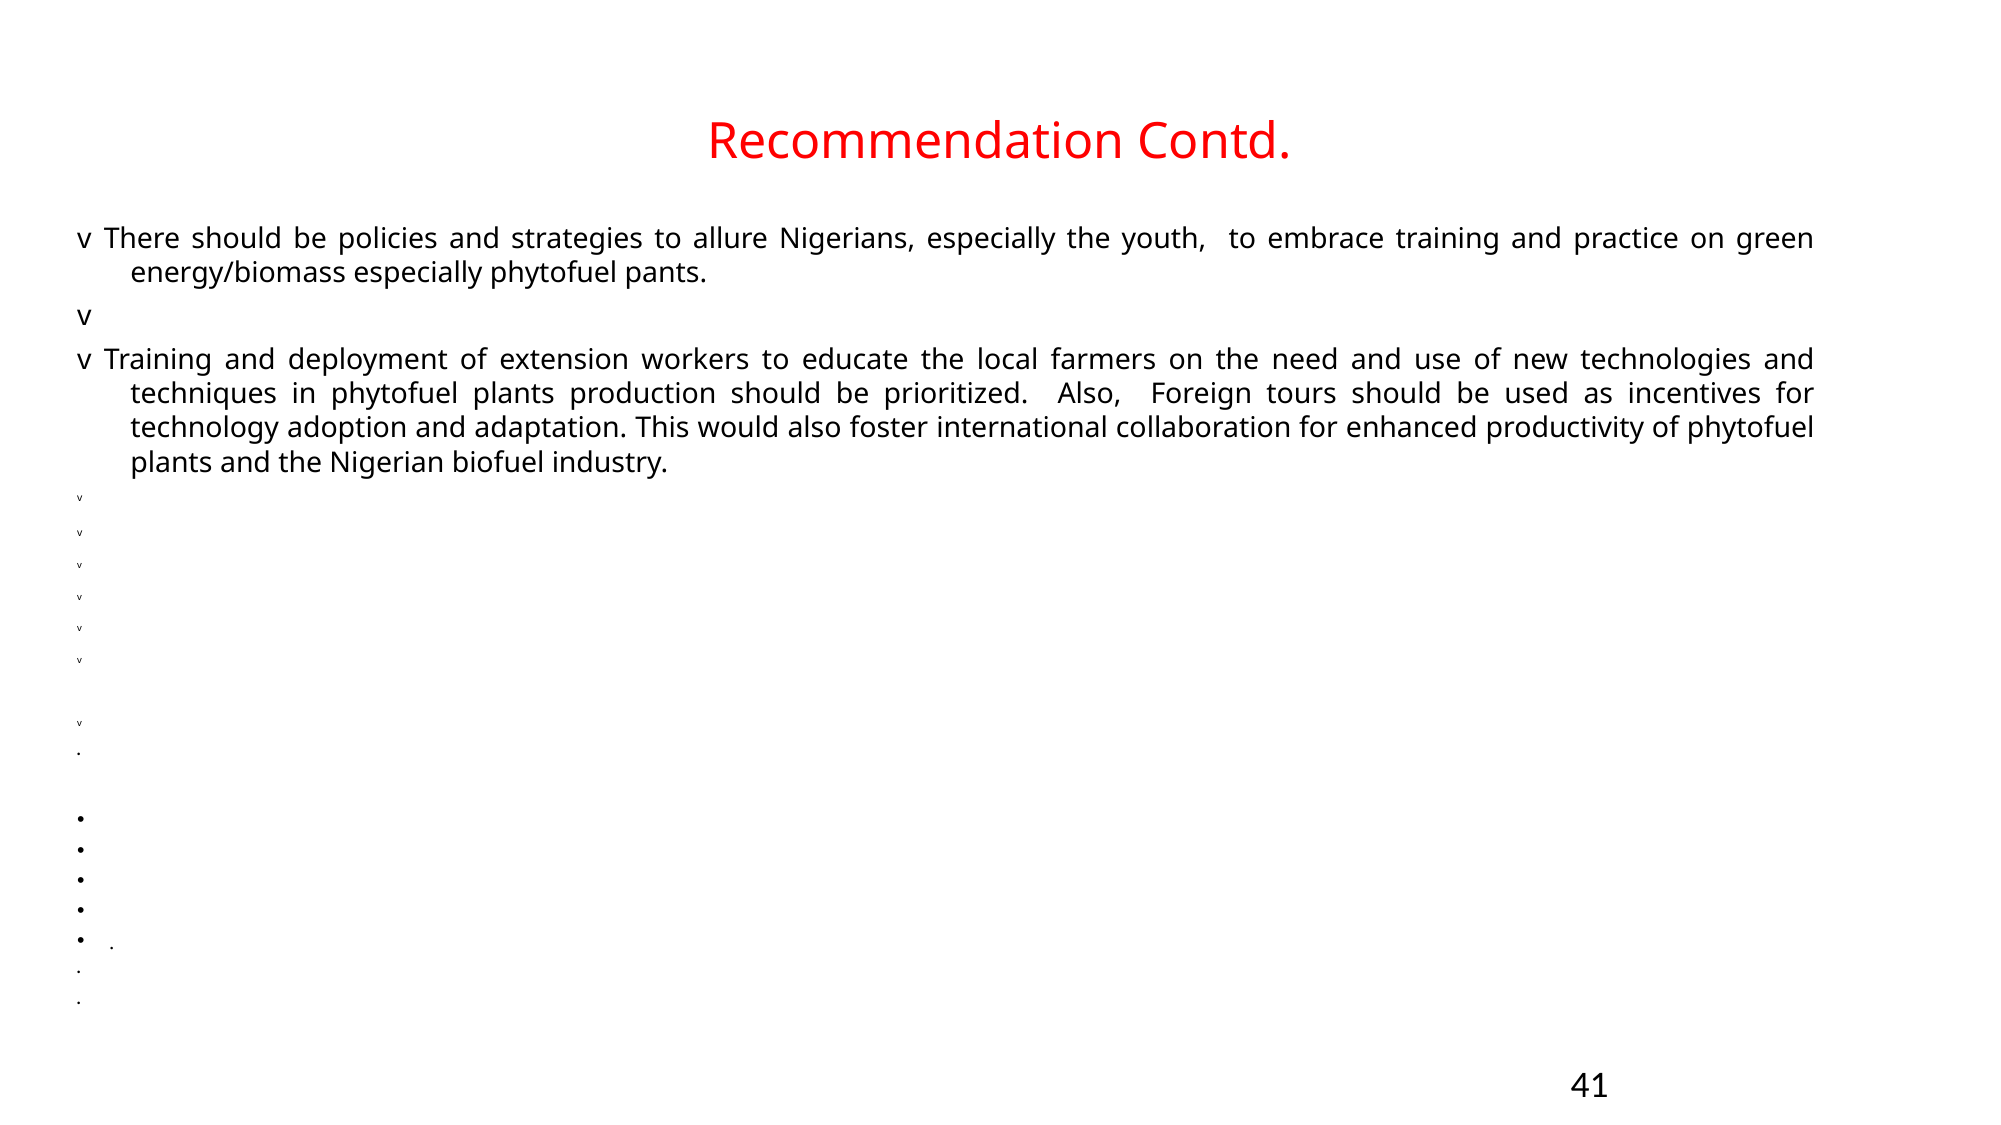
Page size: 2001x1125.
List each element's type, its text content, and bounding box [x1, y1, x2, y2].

text_box [1555, 1052, 1973, 1125]
title Recommendation Contd. [99, 45, 1900, 233]
list There should be policies and strategies to allure Nigerians, especially the youth, to embrace training and practice on green energy/biomass especially phytofuel pants. Training and deployment of extension workers to educate the local farmers on the need and use of new technologies and techniques in phytofuel plants production should be prioritized. Also, Foreign tours should be used as incentives for technology adoption and adaptation. This would also foster international collaboration for enhanced productivity of phytofuel plants and the Nigerian biofuel industry. . [62, 212, 1850, 963]
